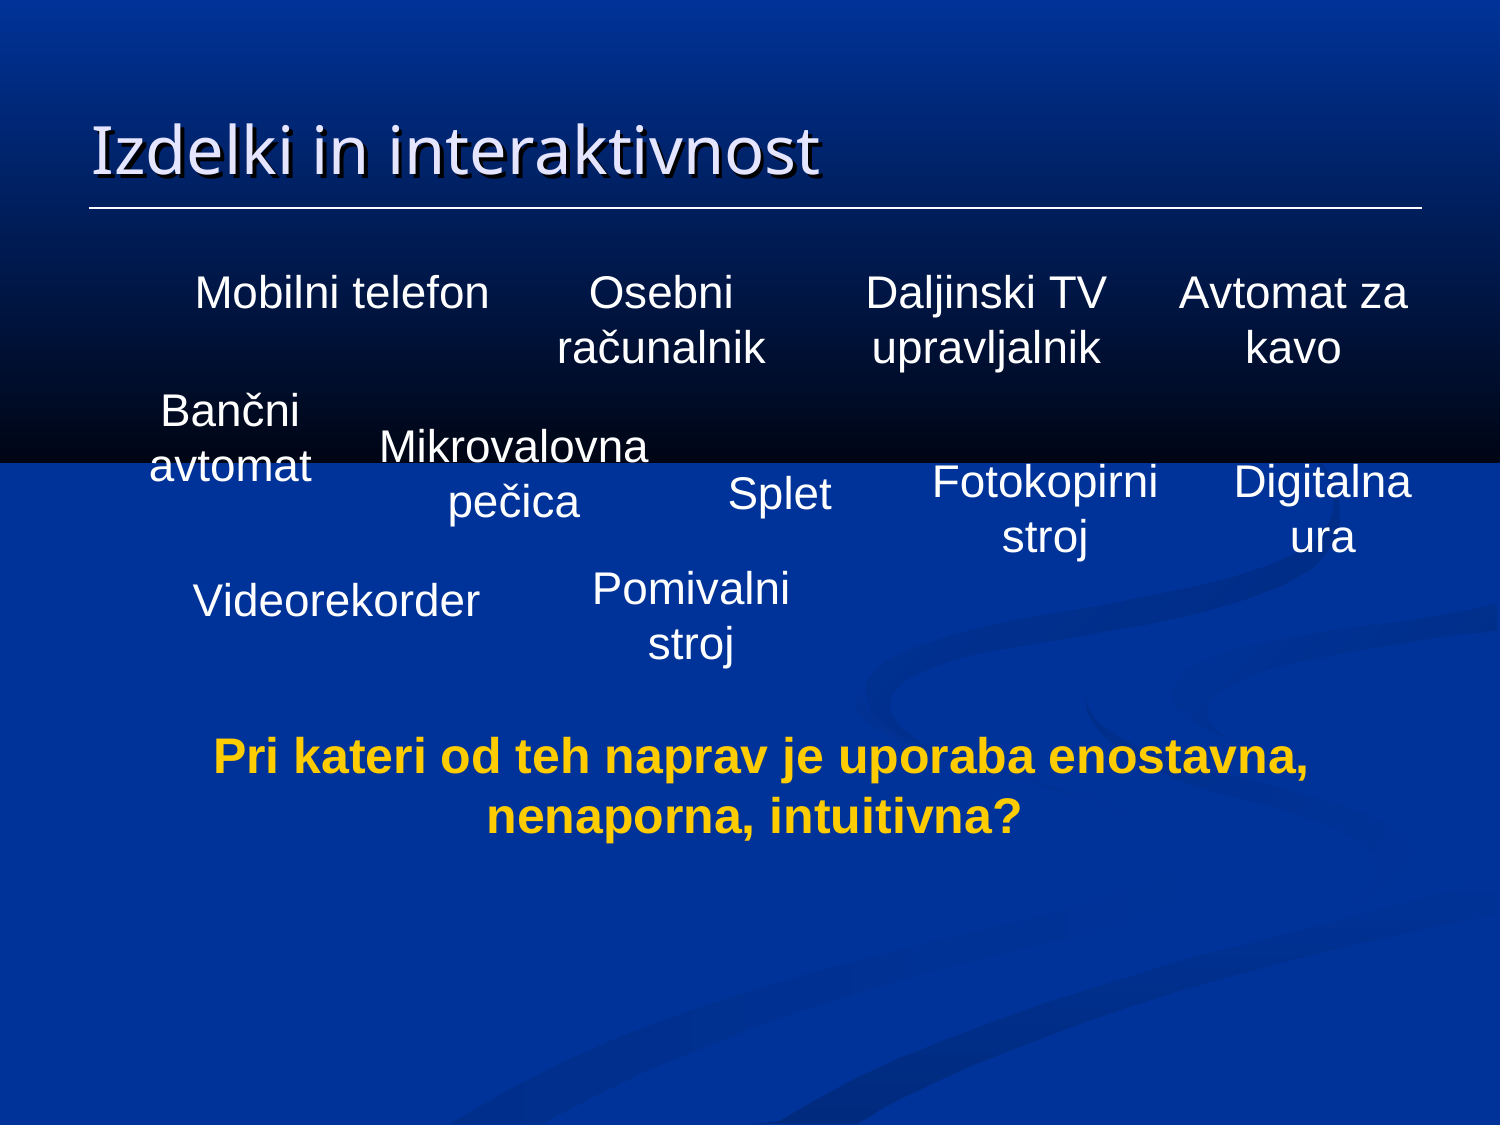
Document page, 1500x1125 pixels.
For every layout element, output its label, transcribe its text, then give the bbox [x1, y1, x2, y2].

text_box Avtomat za kavo [1151, 255, 1436, 381]
text_box Splet [702, 456, 857, 527]
text_box Digitalna ura [1210, 444, 1436, 570]
text_box Osebni računalnik [537, 255, 786, 381]
text_box Pomivalni stroj [537, 550, 846, 677]
text_box Mikrovalovna pečica [360, 408, 668, 535]
text_box Videorekorder [171, 562, 502, 633]
text_box Mobilni telefon [171, 255, 514, 326]
text_box Izdelki in interaktivnost [76, 54, 1352, 242]
text_box Daljinski TV upravljalnik [844, 255, 1129, 381]
text_box Bančni avtomat [124, 373, 337, 499]
text_box Fotokopirni stroj [915, 444, 1176, 570]
text_box Pri kateri od teh naprav je uporaba enostavna, nenaporna, intuitivna? [123, 716, 1401, 852]
